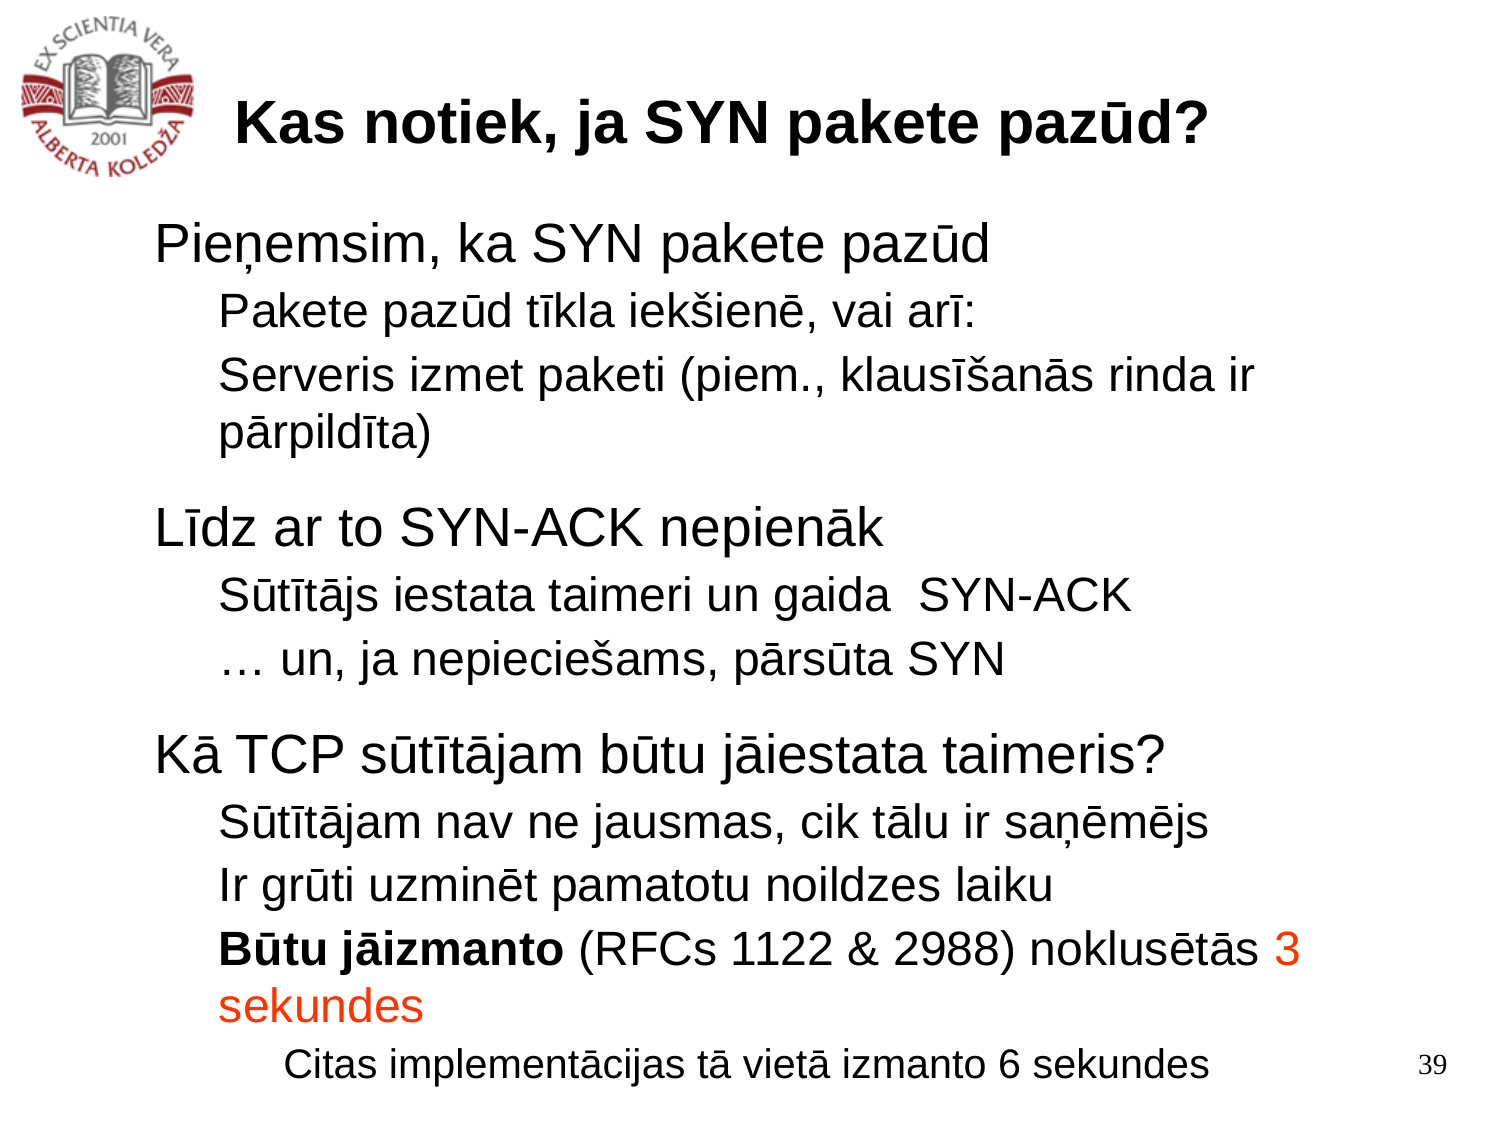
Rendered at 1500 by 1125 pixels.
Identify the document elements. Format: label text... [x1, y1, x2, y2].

title Kas notiek, ja SYN pakete pazūd? [50, 62, 1374, 175]
picture [21, 16, 194, 177]
list Pieņemsim, ka SYN pakete pazūd Pakete pazūd tīkla iekšienē, vai arī: Serveris izmet paketi (piem., klausīšanās rinda ir pārpildīta) Līdz ar to SYN-ACK nepienāk Sūtītājs iestata taimeri un gaida SYN-ACK … un, ja nepieciešams, pārsūta SYN Kā TCP sūtītājam būtu jāiestata taimeris? Sūtītājam nav ne jausmas, cik tālu ir saņēmējs Ir grūti uzminēt pamatotu noildzes laiku Būtu jāizmanto (RFCs 1122 & 2988) noklusētās 3 sekundes Citas implementācijas tā vietā izmanto 6 sekundes [74, 200, 1463, 1101]
